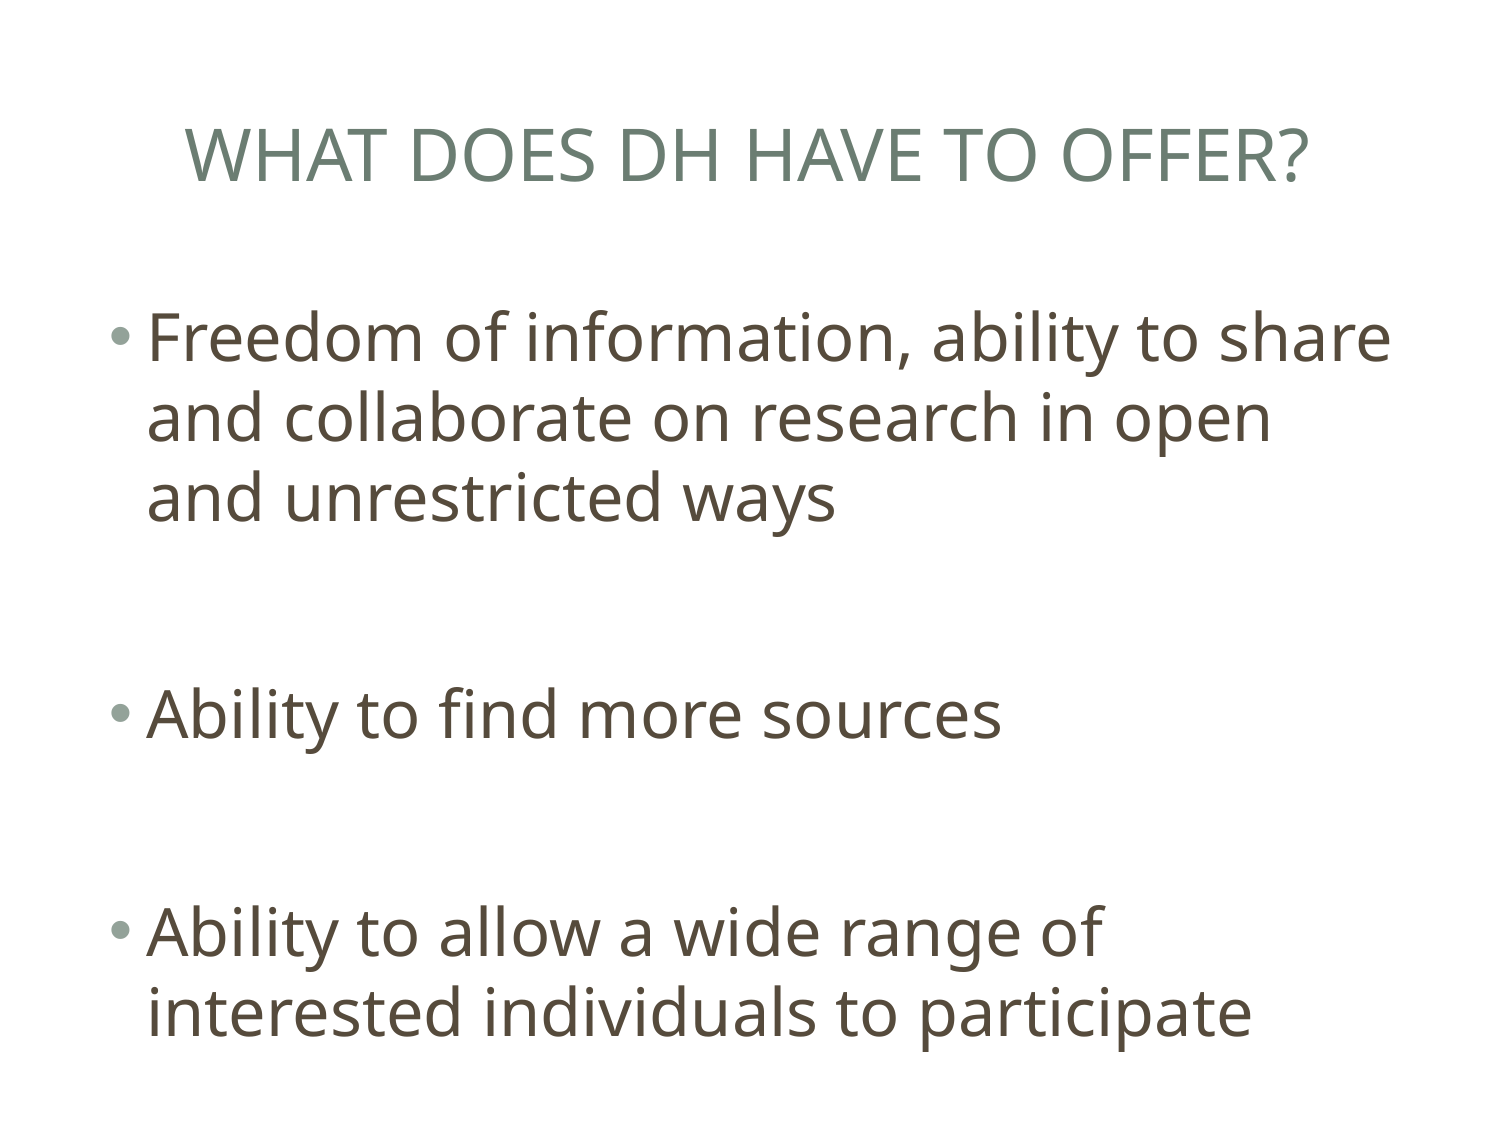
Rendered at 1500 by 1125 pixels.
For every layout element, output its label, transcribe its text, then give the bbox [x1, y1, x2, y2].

list Freedom of information, ability to share and collaborate on research in open and unrestricted ways Ability to find more sources Ability to allow a wide range of interested individuals to participate [75, 287, 1425, 1079]
title What does dh have to offer? [69, 66, 1425, 238]
